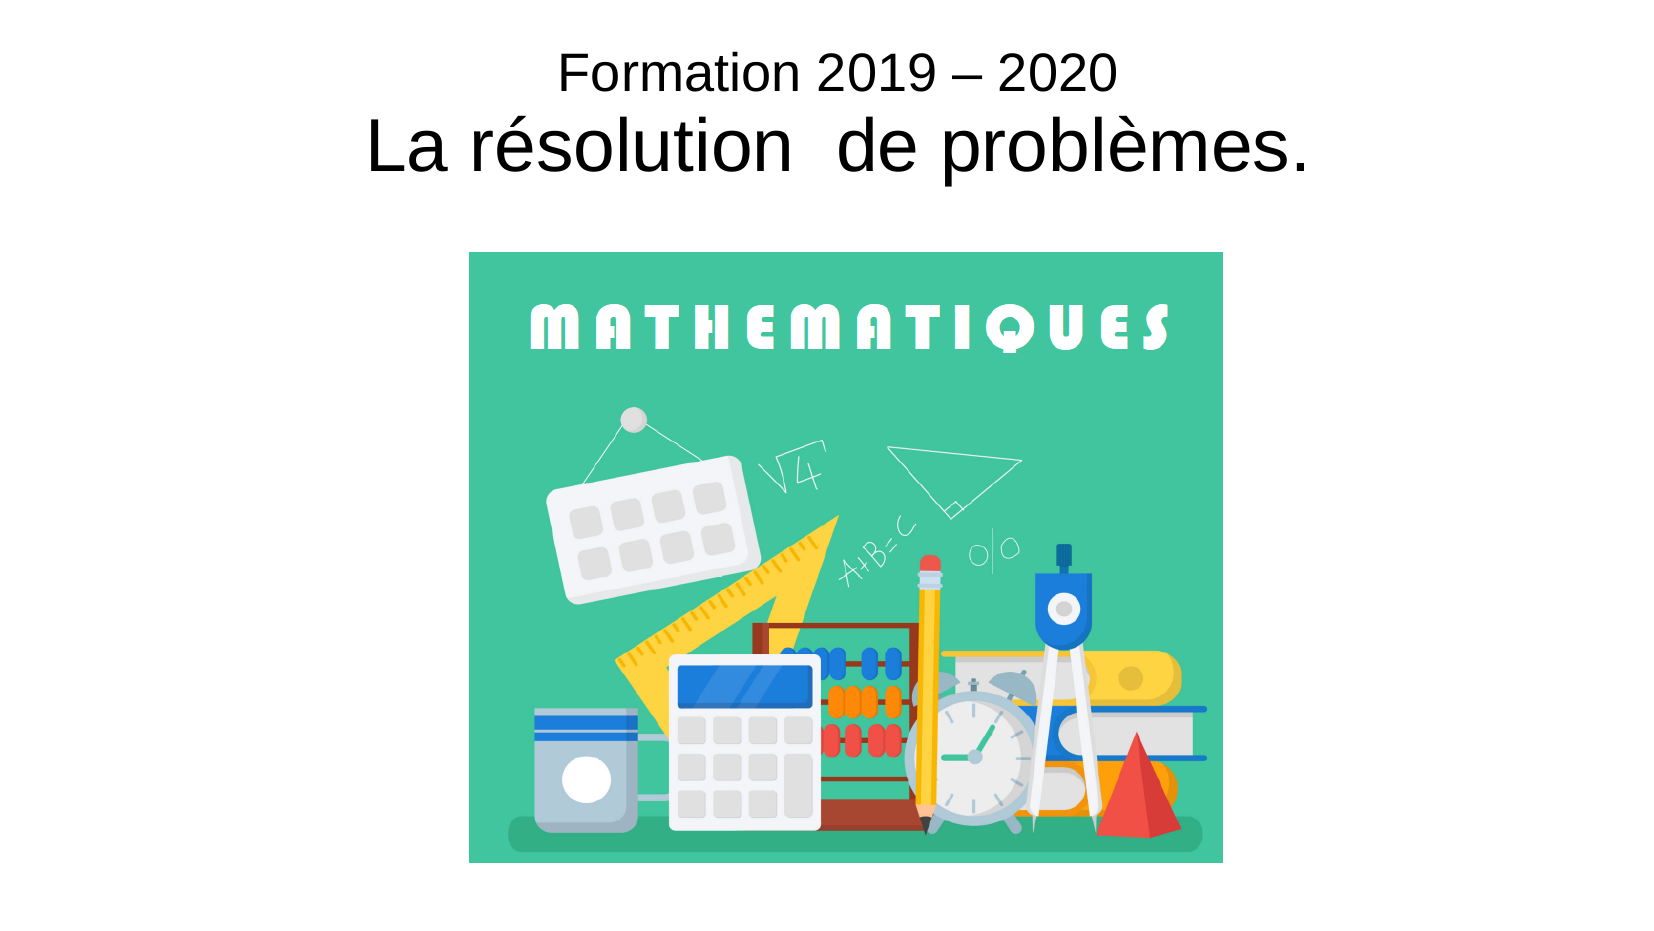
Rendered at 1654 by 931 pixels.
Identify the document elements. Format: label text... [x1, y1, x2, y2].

text_box Formation 2019 – 2020 La résolution de problèmes. [118, 35, 1560, 195]
picture [469, 252, 1223, 863]
